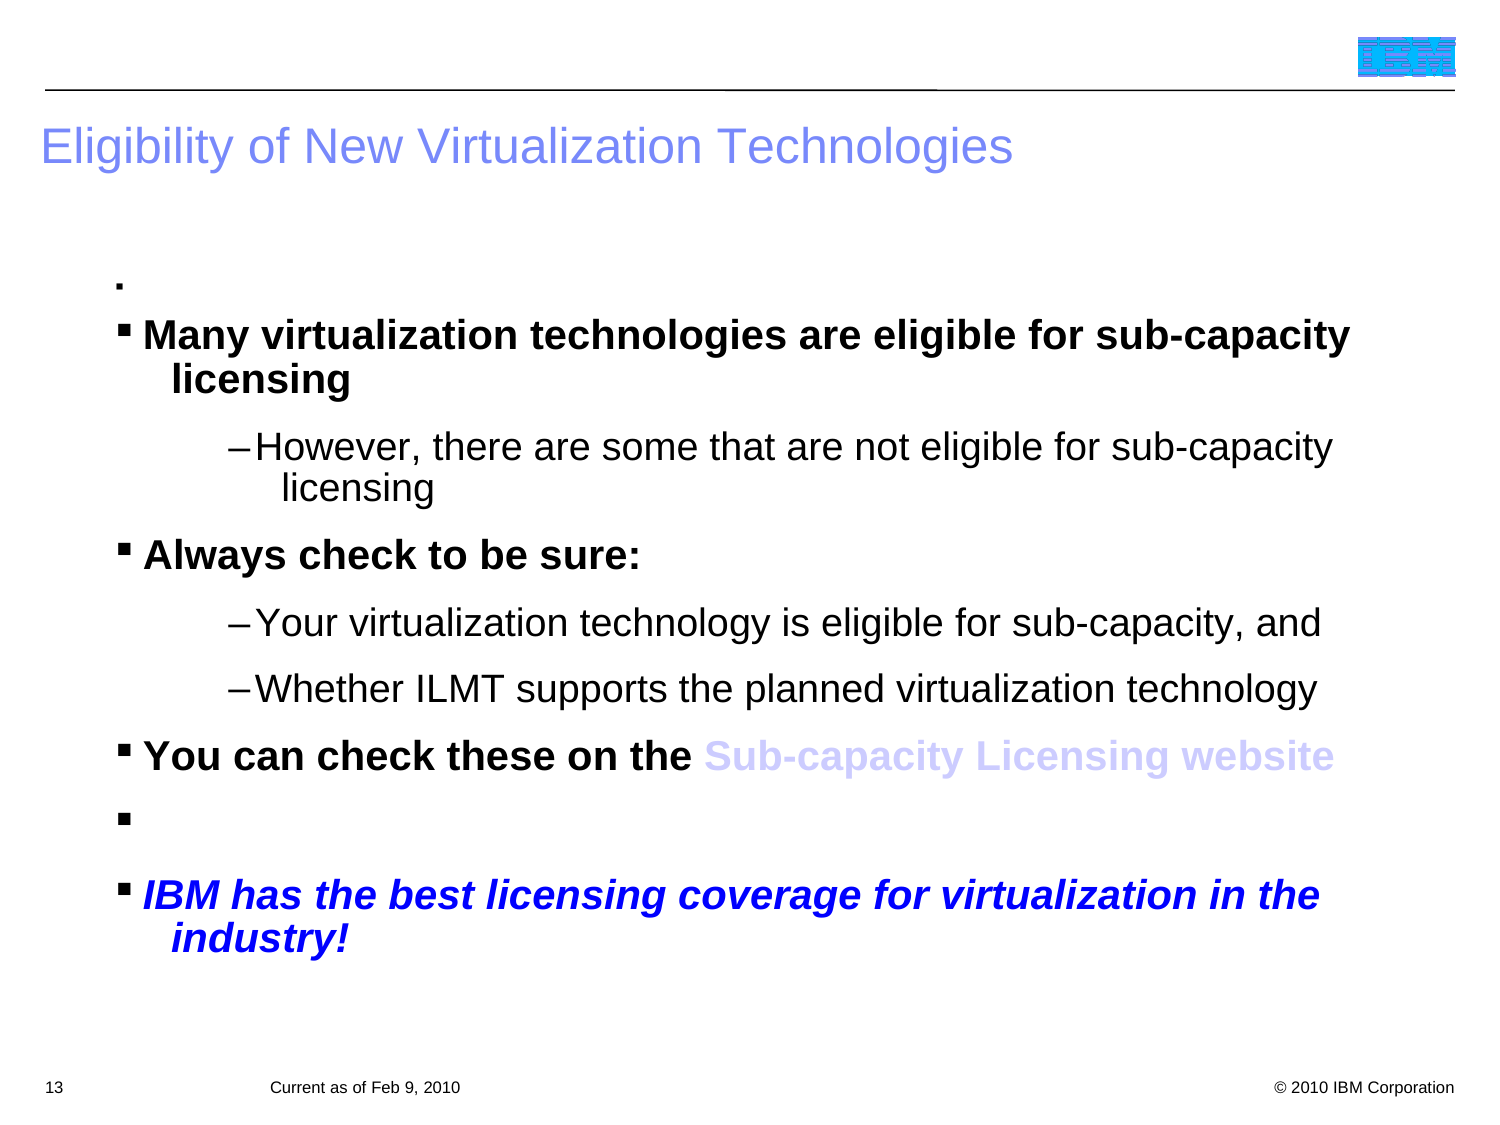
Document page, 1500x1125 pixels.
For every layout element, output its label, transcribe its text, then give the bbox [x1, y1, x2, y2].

list Many virtualization technologies are eligible for sub-capacity licensing However, there are some that are not eligible for sub-capacity licensing Always check to be sure: Your virtualization technology is eligible for sub-capacity, and Whether ILMT supports the planned virtualization technology You can check these on the Sub-capacity Licensing website IBM has the best licensing coverage for virtualization in the industry! [99, 270, 1405, 1026]
title Eligibility of New Virtualization Technologies [25, 110, 1428, 193]
